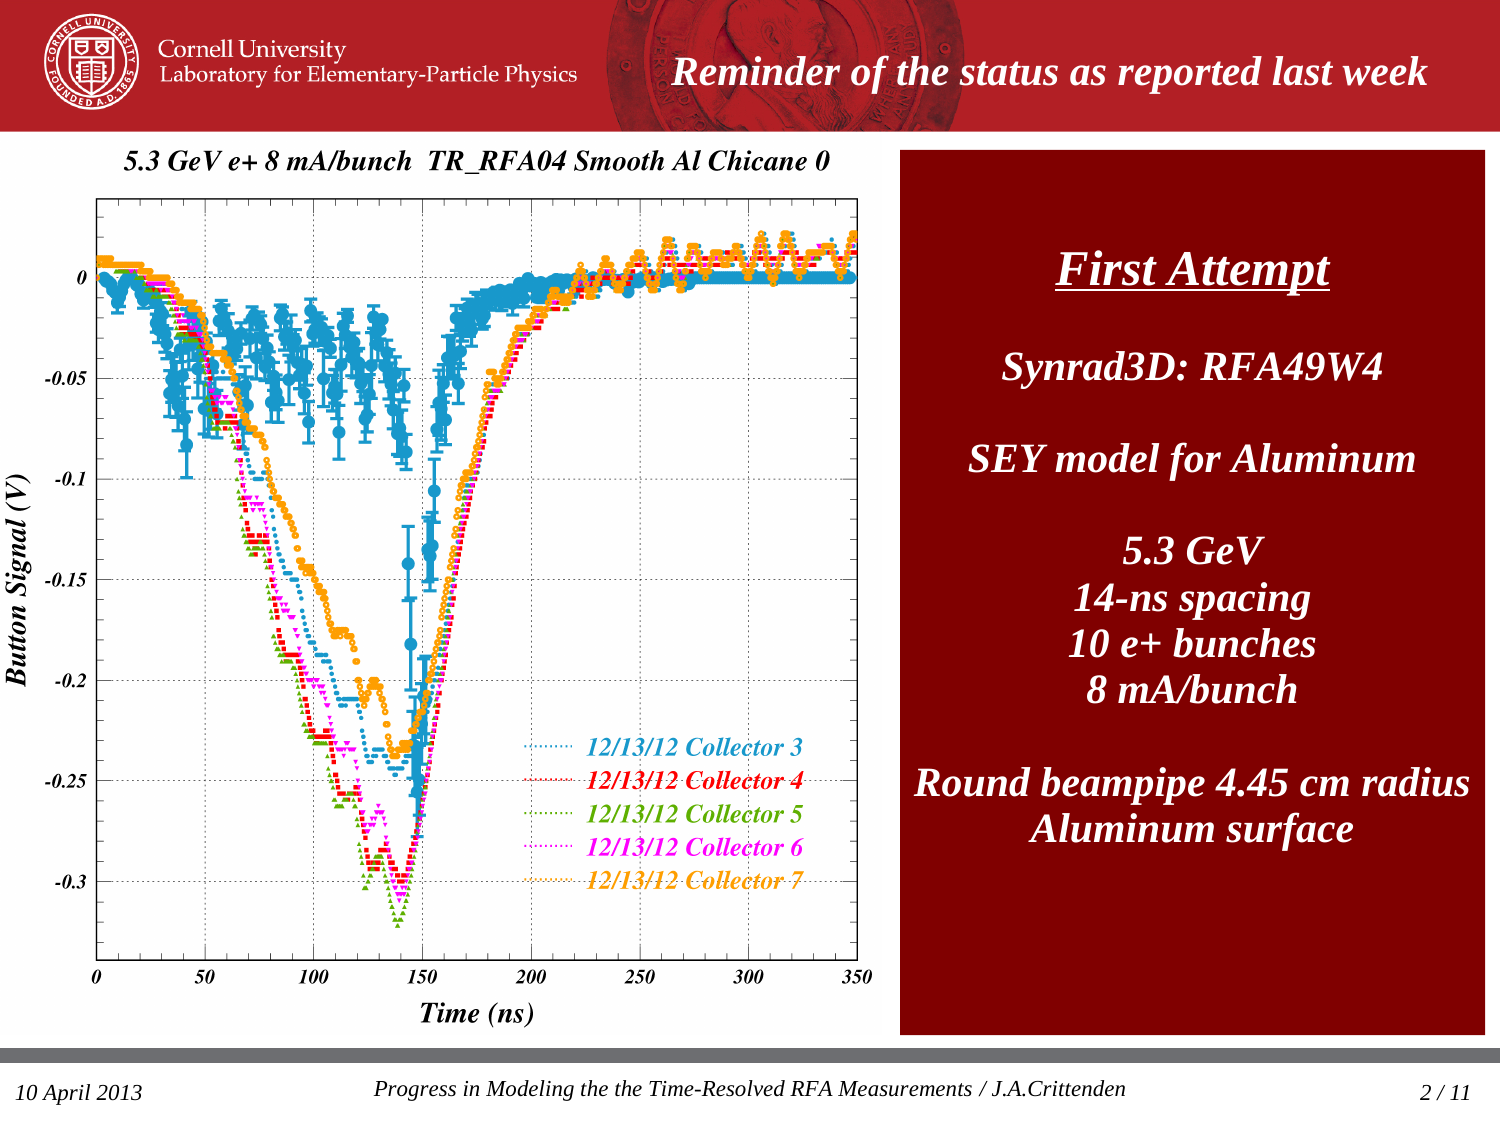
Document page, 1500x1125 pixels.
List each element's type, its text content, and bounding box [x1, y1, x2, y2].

text_box First Attempt Synrad3D: RFA49W4 SEY model for Aluminum 5.3 GeV 14-ns spacing 10 e+ bunches 8 mA/bunch Round beampipe 4.45 cm radius Aluminum surface [900, 149, 1486, 1036]
picture [0, 0, 1500, 132]
title Reminder of the status as reported last week [600, 7, 1500, 136]
picture [0, 134, 882, 1036]
